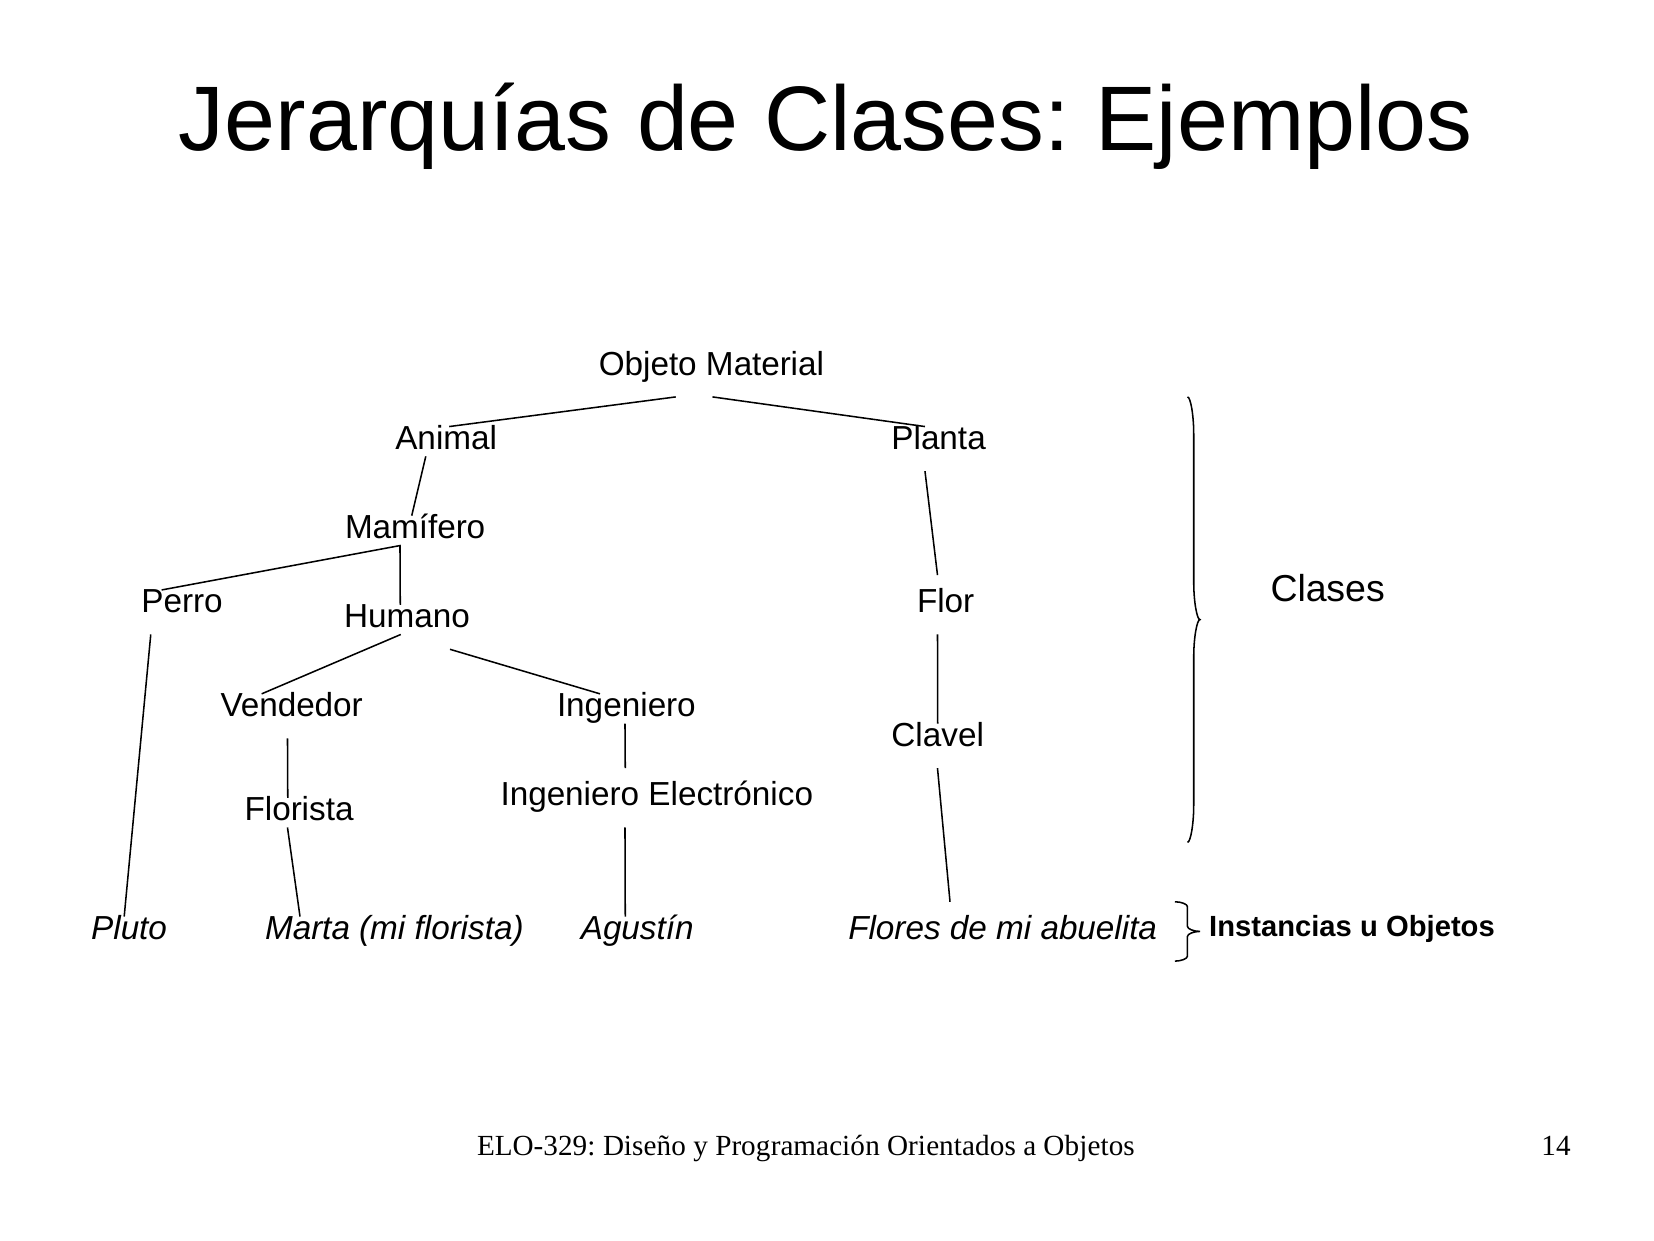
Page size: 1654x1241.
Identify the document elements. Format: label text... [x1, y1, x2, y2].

text_box Clavel [876, 708, 1000, 762]
text_box Instancias u Objetos [1194, 901, 1511, 951]
text_box Agustín [565, 901, 709, 955]
text_box Mamífero [330, 500, 501, 554]
text_box Flores de mi abuelita [833, 901, 1173, 955]
text_box Florista [229, 782, 369, 836]
text_box Humano [329, 589, 485, 643]
text_box Ingeniero [542, 679, 711, 732]
text_box Clases [1255, 560, 1400, 618]
text_box Animal [380, 411, 513, 465]
text_box Vendedor [205, 679, 378, 732]
text_box Pluto [76, 901, 182, 955]
text_box Objeto Material [584, 337, 840, 391]
text_box Flor [902, 575, 990, 628]
text_box Planta [876, 411, 1001, 465]
text_box Ingeniero Electrónico [485, 768, 829, 821]
text_box Mamífero [365, 547, 399, 554]
text_box Marta (mi florista) [250, 901, 540, 955]
text_box Perro [126, 575, 238, 628]
title Jerarquías de Clases: Ejemplos [82, 49, 1571, 188]
